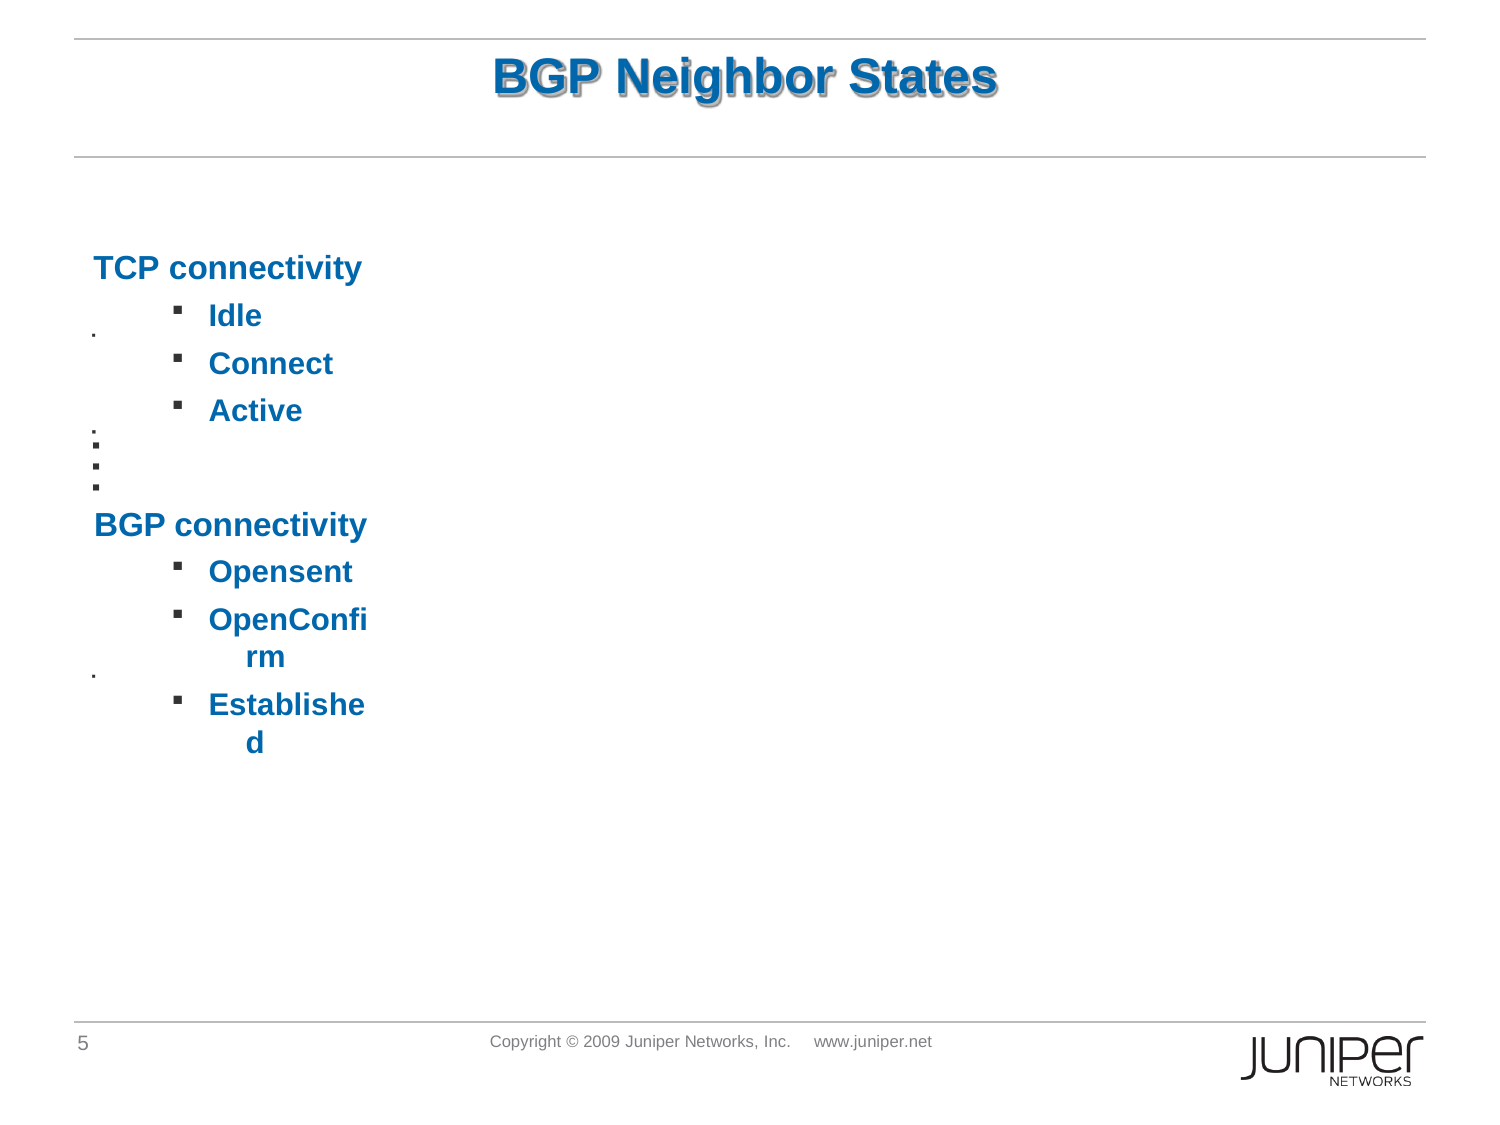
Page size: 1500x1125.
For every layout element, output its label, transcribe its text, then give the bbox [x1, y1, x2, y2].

text_box Copyright © 2009 Juniper Networks, Inc. www.juniper.net [488, 1031, 935, 1053]
text_box BGP Neighbor States [490, 43, 1000, 106]
text_box 10 [73, 1029, 105, 1056]
text_box TCP connectivity Idle Connect Active BGP connectivity Opensent OpenConfirm Established [91, 246, 371, 687]
text_box [461, 29, 1032, 140]
